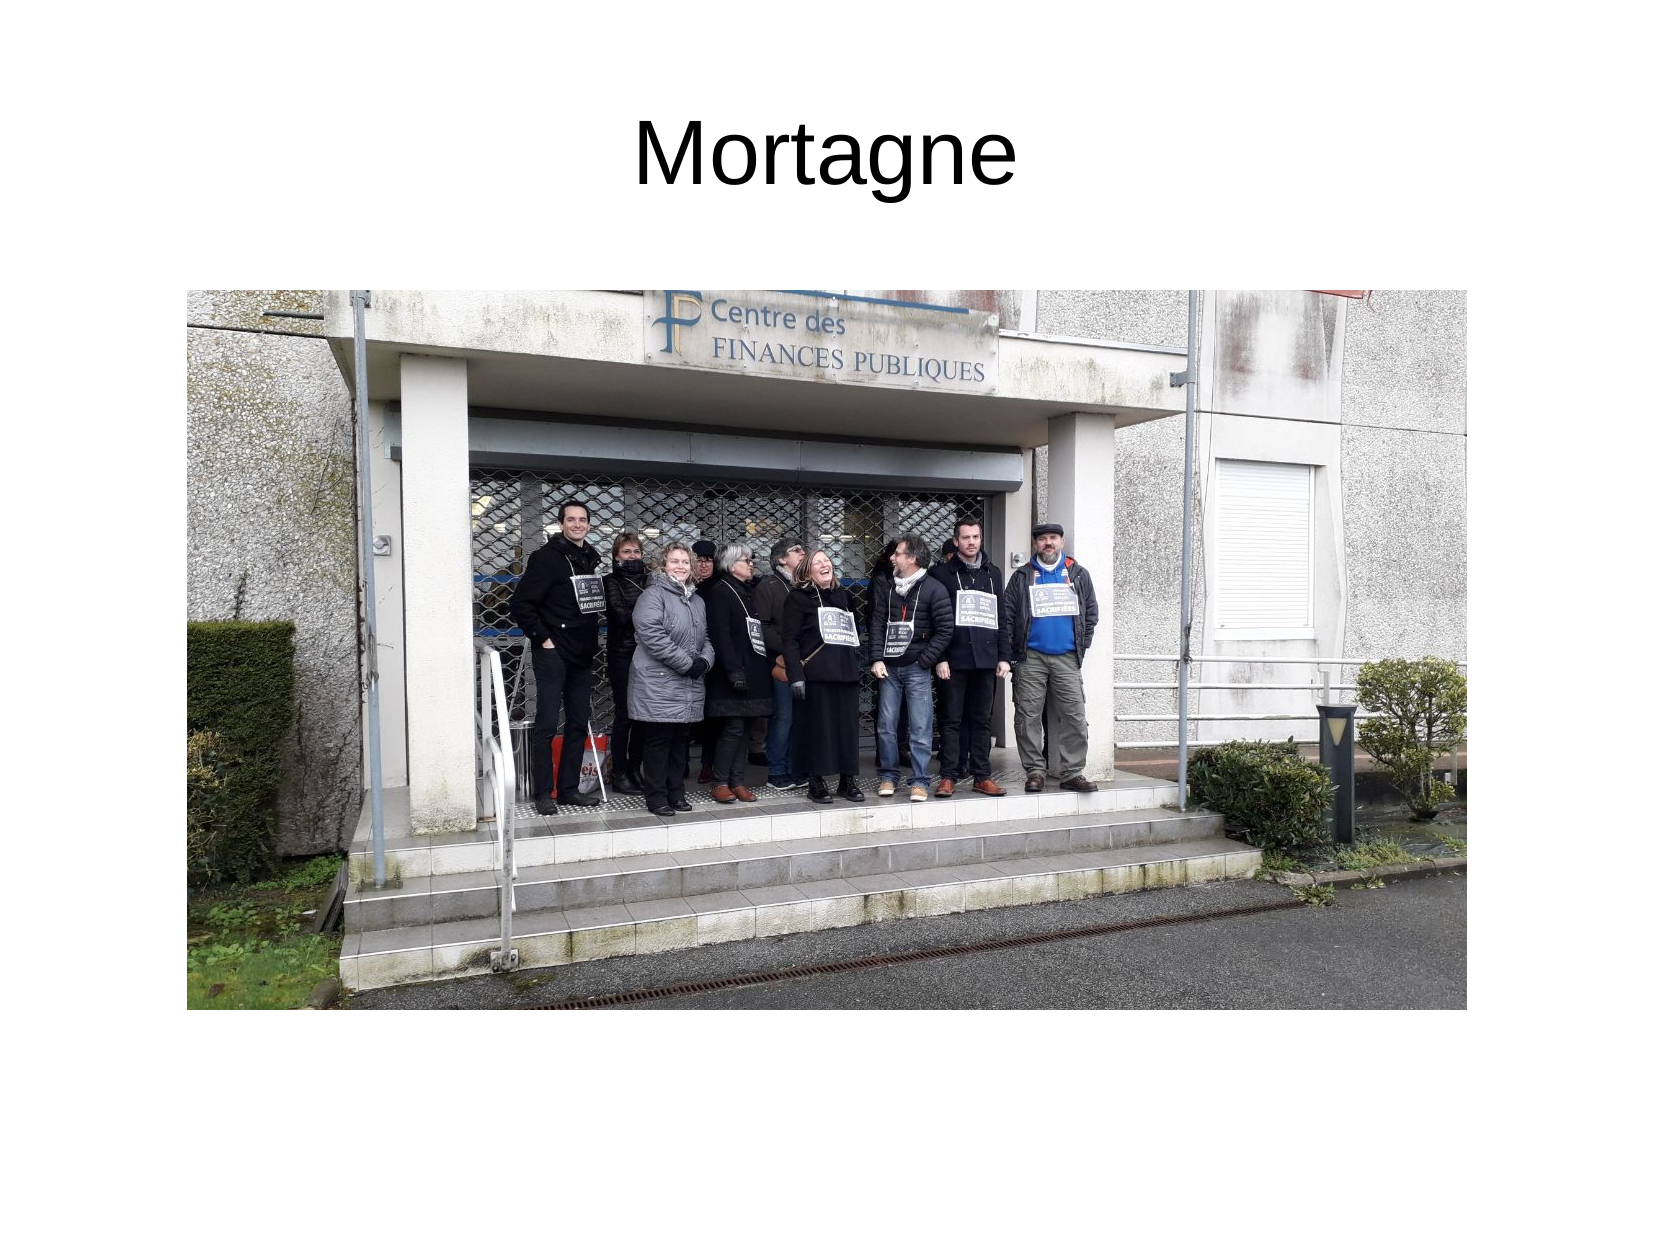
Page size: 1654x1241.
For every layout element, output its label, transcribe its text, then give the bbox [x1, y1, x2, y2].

picture [187, 290, 1467, 1010]
title Mortagne [82, 49, 1571, 257]
